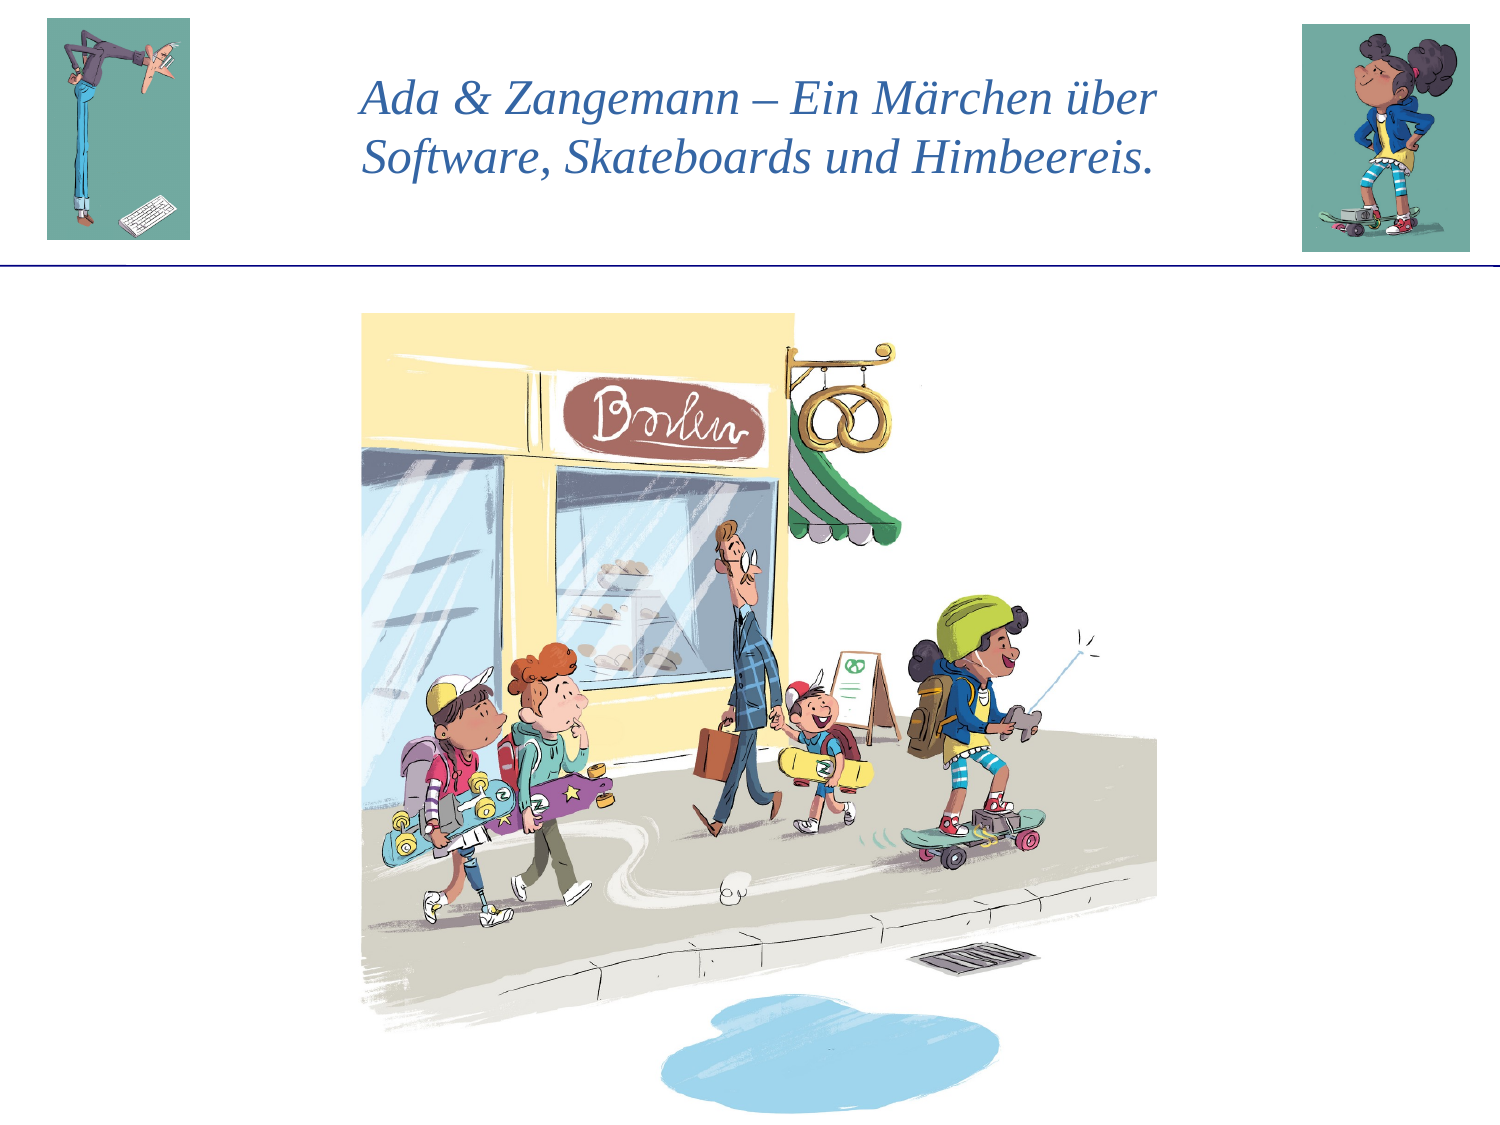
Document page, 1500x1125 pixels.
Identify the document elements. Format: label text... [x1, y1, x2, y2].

picture [1302, 24, 1470, 252]
text_box Ada & Zangemann – Ein Märchen über Software, Skateboards und Himbeereis. [274, 59, 1244, 194]
picture [0, 313, 1500, 1125]
picture [47, 18, 190, 240]
